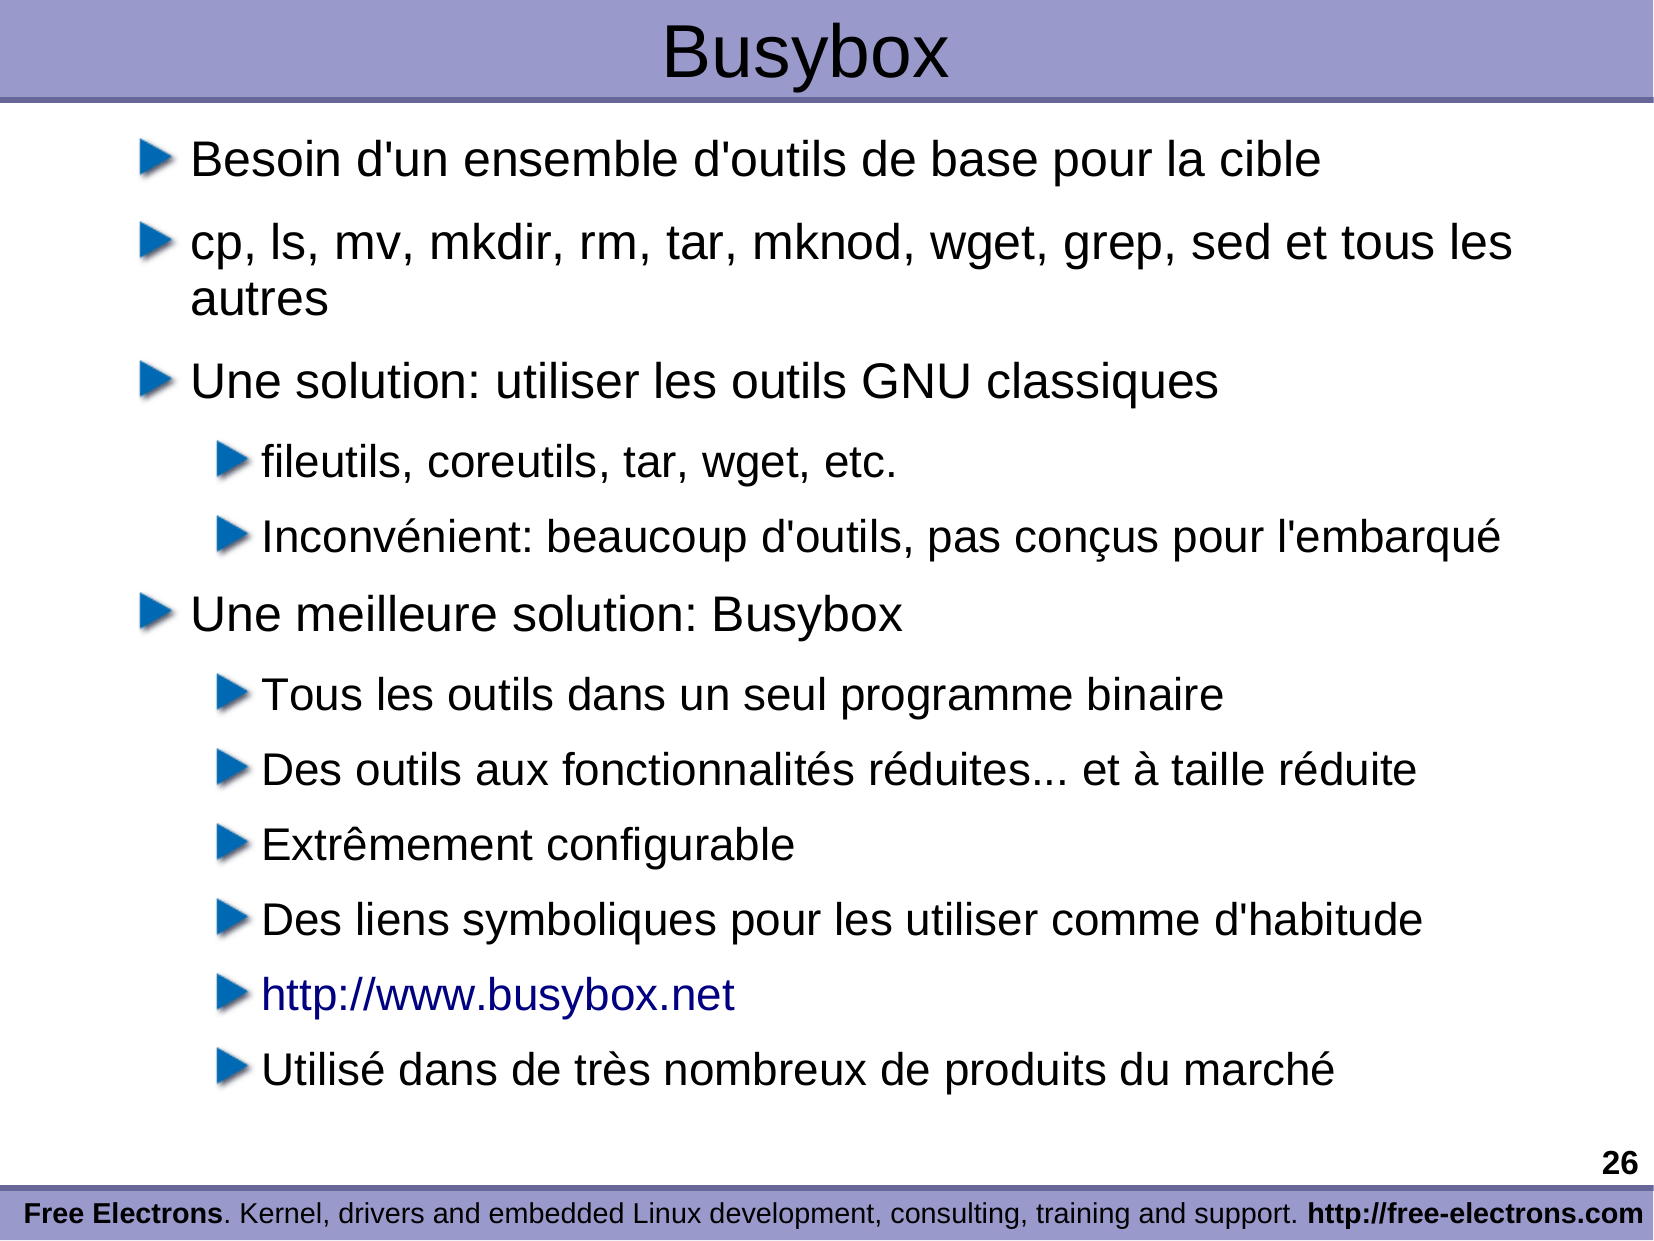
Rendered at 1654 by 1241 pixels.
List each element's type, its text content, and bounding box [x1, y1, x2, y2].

list Besoin d'un ensemble d'outils de base pour la cible cp, ls, mv, mkdir, rm, tar, mknod, wget, grep, sed et tous les autres Une solution: utiliser les outils GNU classiques fileutils, coreutils, tar, wget, etc. Inconvénient: beaucoup d'outils, pas conçus pour l'embarqué Une meilleure solution: Busybox Tous les outils dans un seul programme binaire Des outils aux fonctionnalités réduites... et à taille réduite Extrêmement configurable Des liens symboliques pour les utiliser comme d'habitude http://www.busybox.net Utilisé dans de très nombreux de produits du marché [119, 131, 1532, 1172]
title Busybox [60, 4, 1551, 98]
